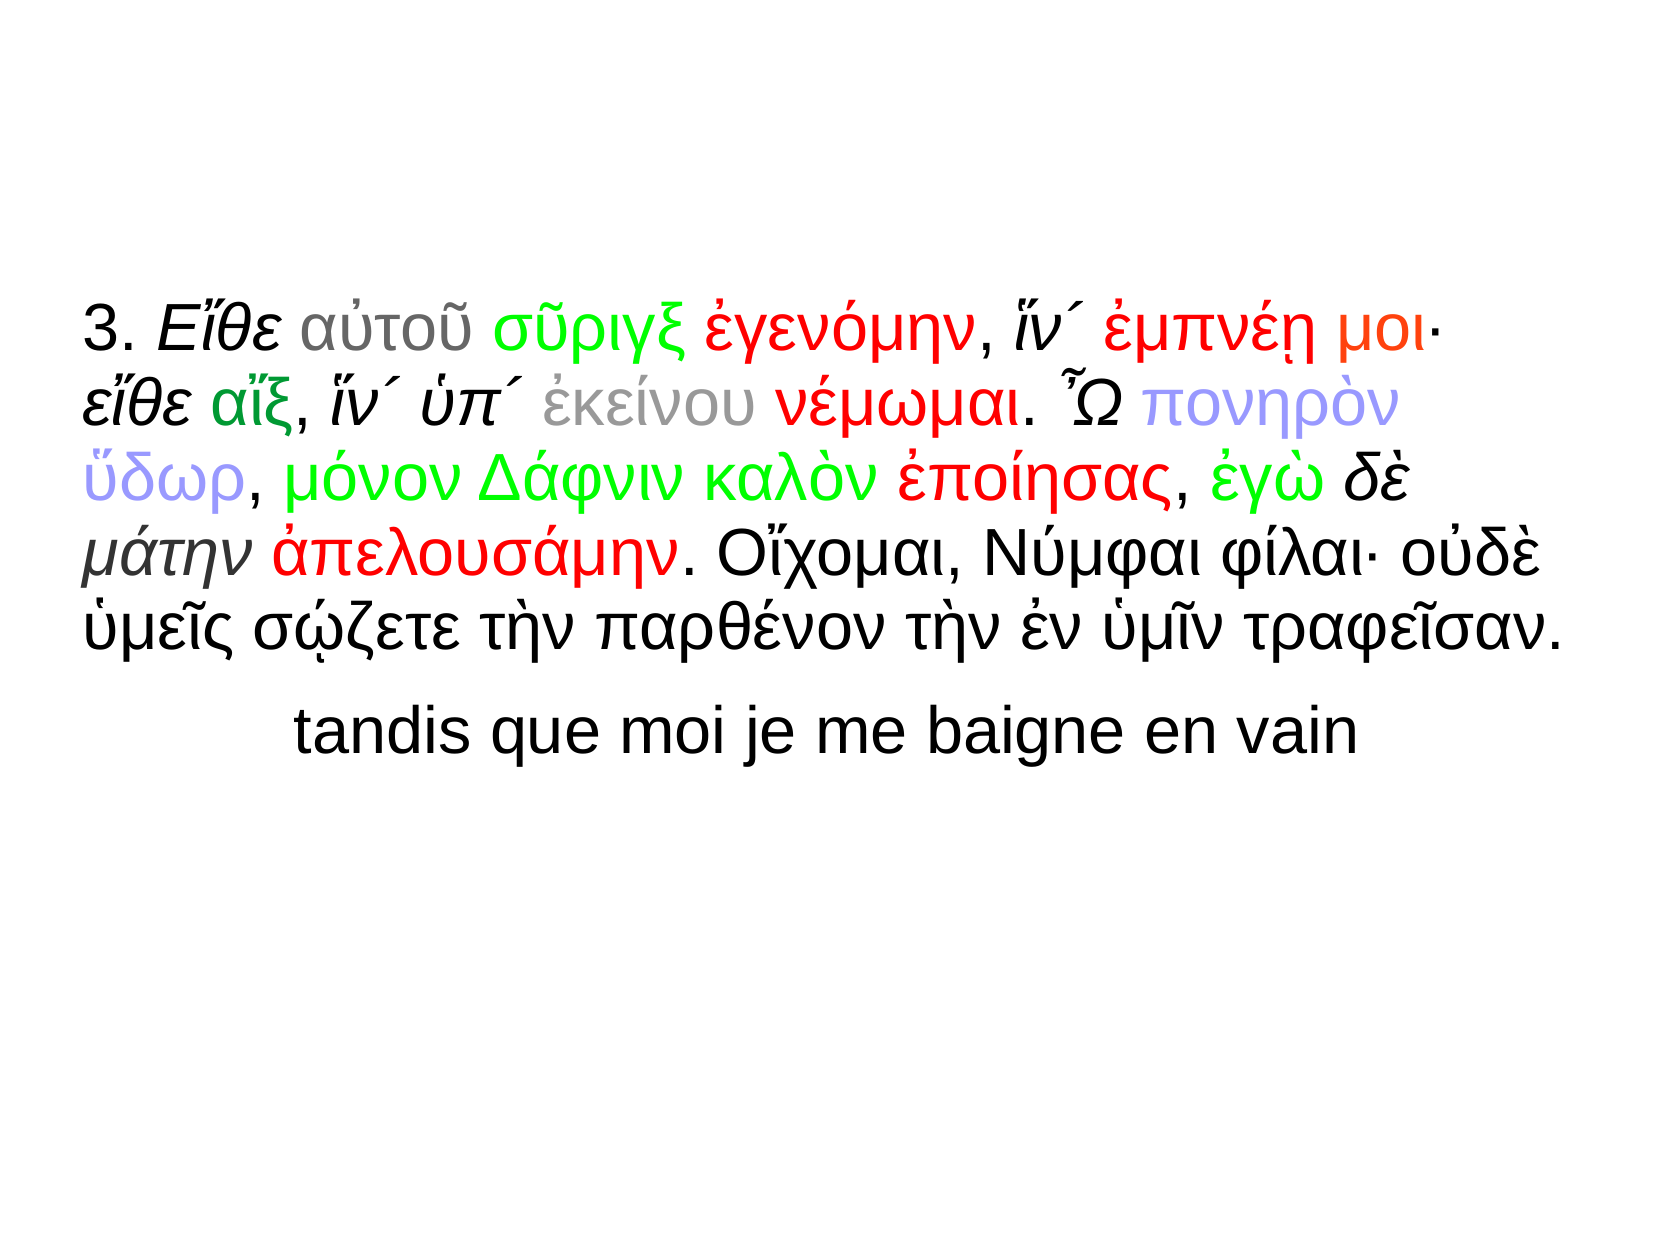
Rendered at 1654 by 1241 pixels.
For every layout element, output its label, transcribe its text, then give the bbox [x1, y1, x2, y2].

list 3. Εἴθε αὐτοῦ σῦριγξ ἐγενόμην, ἵν´ ἐμπνέῃ μοι· εἴθε αἴξ, ἵν´ ὑπ´ ἐκείνου νέμωμαι. Ὦ πονηρὸν ὕδωρ, μόνον Δάφνιν καλὸν ἐποίησας, ἐγὼ δὲ μάτην ἀπελουσάμην. Οἴχομαι, Νύμφαι φίλαι· οὐδὲ ὑμεῖς σῴζετε τὴν παρθένον τὴν ἐν ὑμῖν τραφεῖσαν. tandis que moi je me baigne en vain [82, 290, 1571, 1109]
